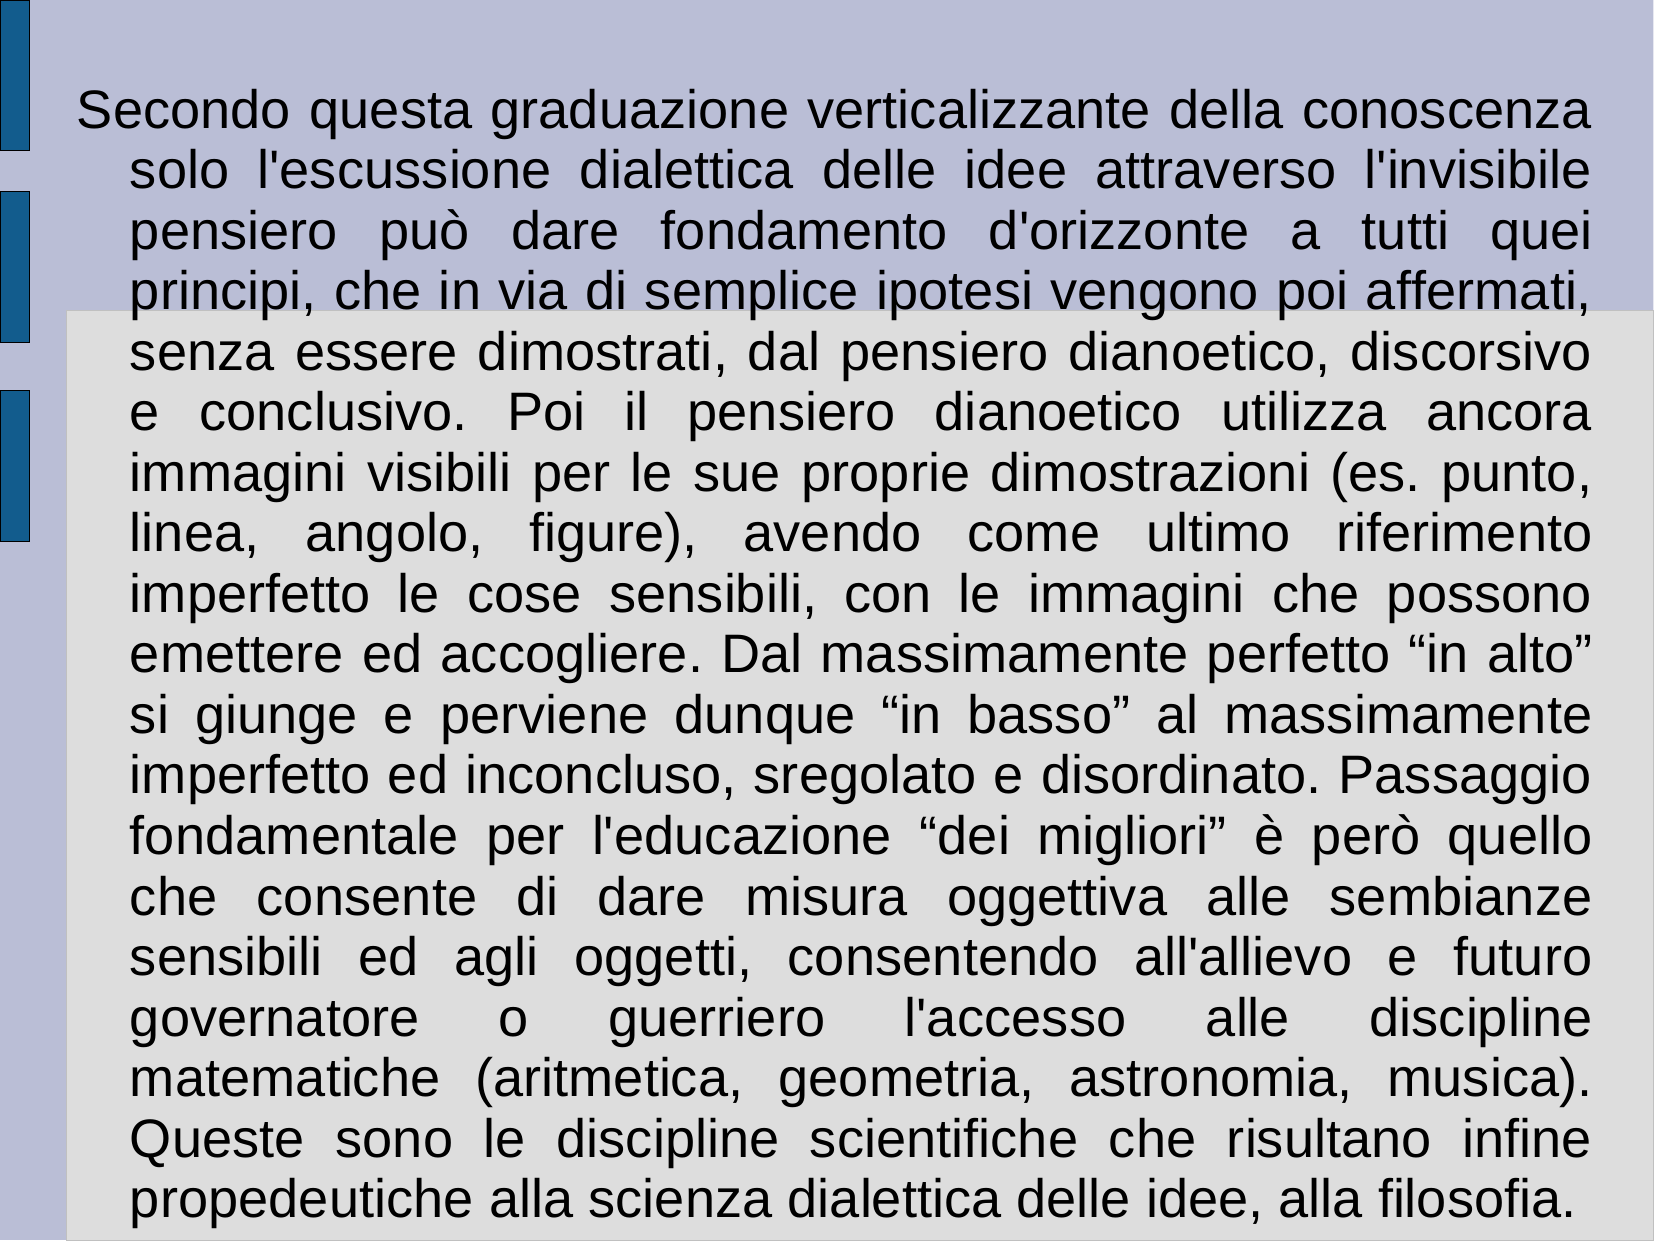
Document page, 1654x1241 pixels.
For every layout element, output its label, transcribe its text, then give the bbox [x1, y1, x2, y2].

list Secondo questa graduazione verticalizzante della conoscenza solo l'escussione dialettica delle idee attraverso l'invisibile pensiero può dare fondamento d'orizzonte a tutti quei principi, che in via di semplice ipotesi vengono poi affermati, senza essere dimostrati, dal pensiero dianoetico, discorsivo e conclusivo. Poi il pensiero dianoetico utilizza ancora immagini visibili per le sue proprie dimostrazioni (es. punto, linea, angolo, figure), avendo come ultimo riferimento imperfetto le cose sensibili, con le immagini che possono emettere ed accogliere. Dal massimamente perfetto “in alto” si giunge e perviene dunque “in basso” al massimamente imperfetto ed inconcluso, sregolato e disordinato. Passaggio fondamentale per l'educazione “dei migliori” è però quello che consente di dare misura oggettiva alle sembianze sensibili ed agli oggetti, consentendo all'allievo e futuro governatore o guerriero l'accesso alle discipline matematiche (aritmetica, geometria, astronomia, musica). Queste sono le discipline scientifiche che risultano infine propedeutiche alla scienza dialettica delle idee, alla filosofia. [59, 79, 1595, 1230]
